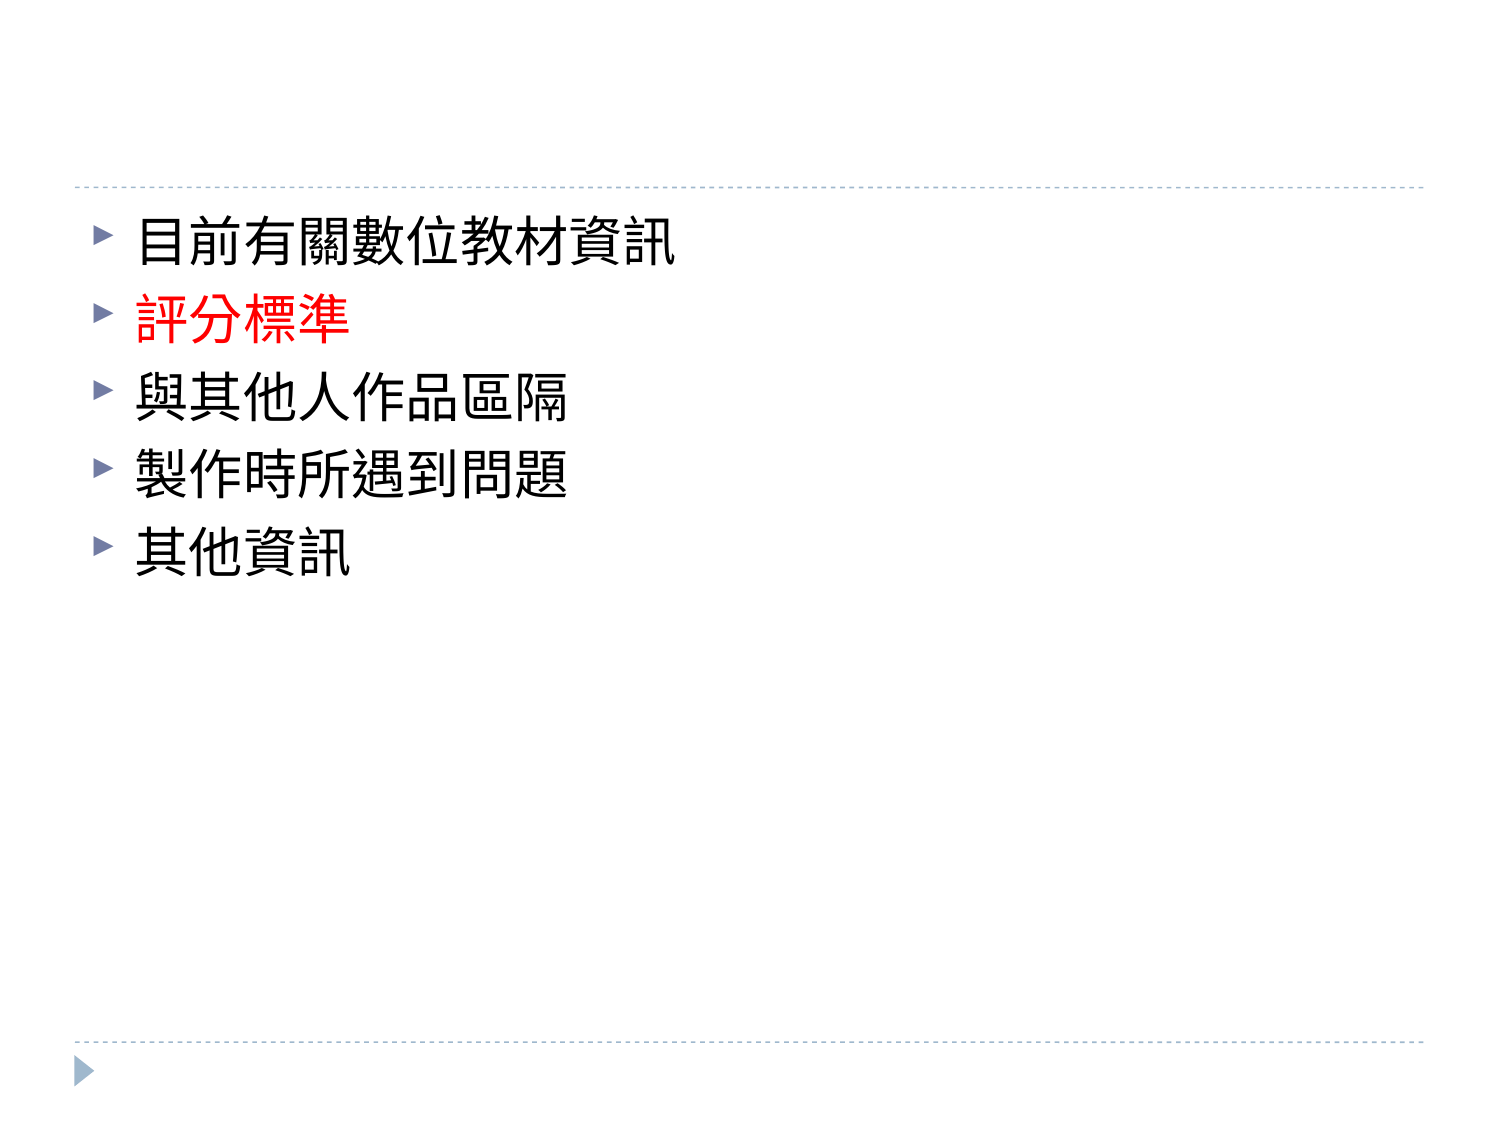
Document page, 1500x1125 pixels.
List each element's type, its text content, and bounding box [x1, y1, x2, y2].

list 目前有關數位教材資訊 評分標準 與其他人作品區隔 製作時所遇到問題 其他資訊 [75, 200, 1426, 1010]
